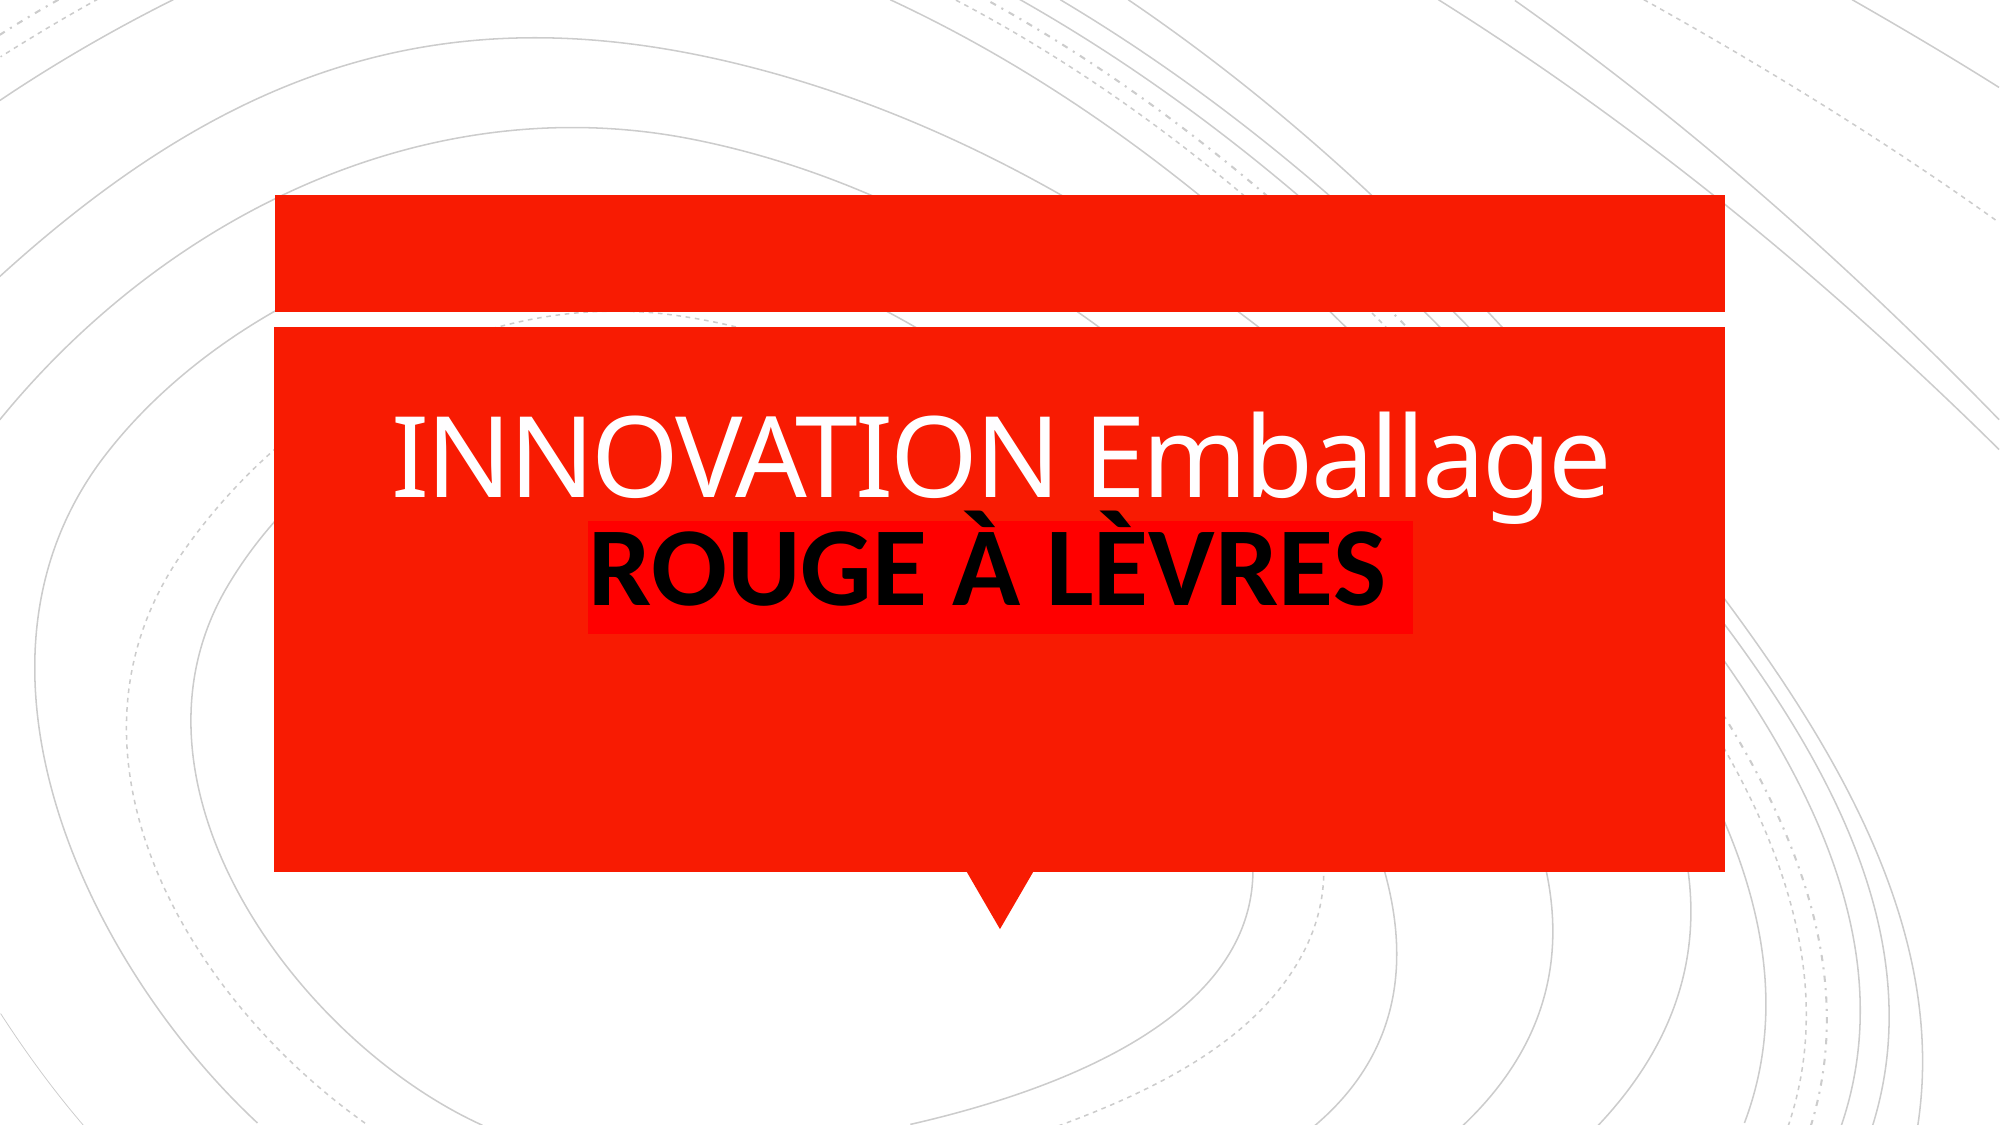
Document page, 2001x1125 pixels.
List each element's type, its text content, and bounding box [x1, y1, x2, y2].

title INNOVATION Emballage ROUGE À LÈVRES [288, 193, 1713, 628]
